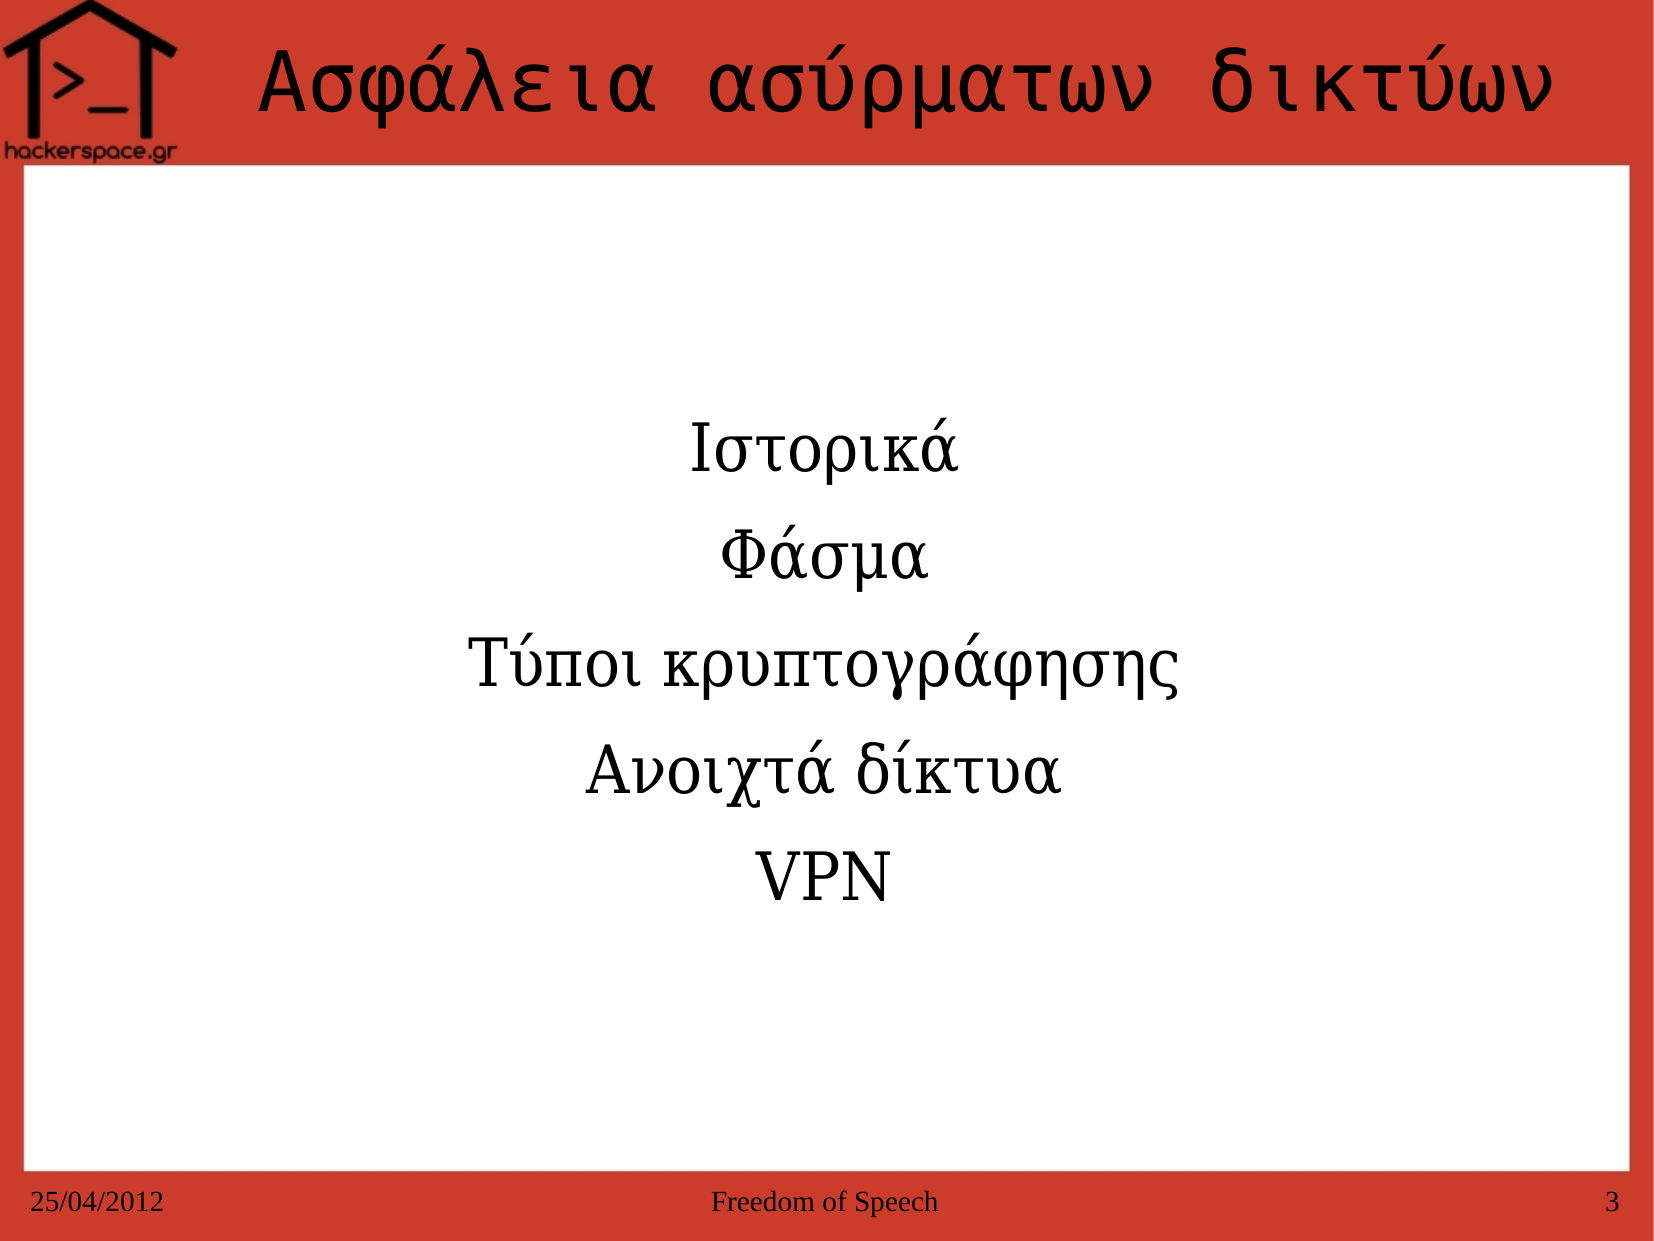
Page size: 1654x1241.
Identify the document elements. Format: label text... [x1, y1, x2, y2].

list Ιστορικά Φάσμα Τύποι κρυπτογράφησης Ανοιχτά δίκτυα VPN [60, 195, 1591, 1141]
title Ασφάλεια ασύρματων δικτύων [195, 15, 1621, 151]
picture [0, 0, 1654, 1241]
